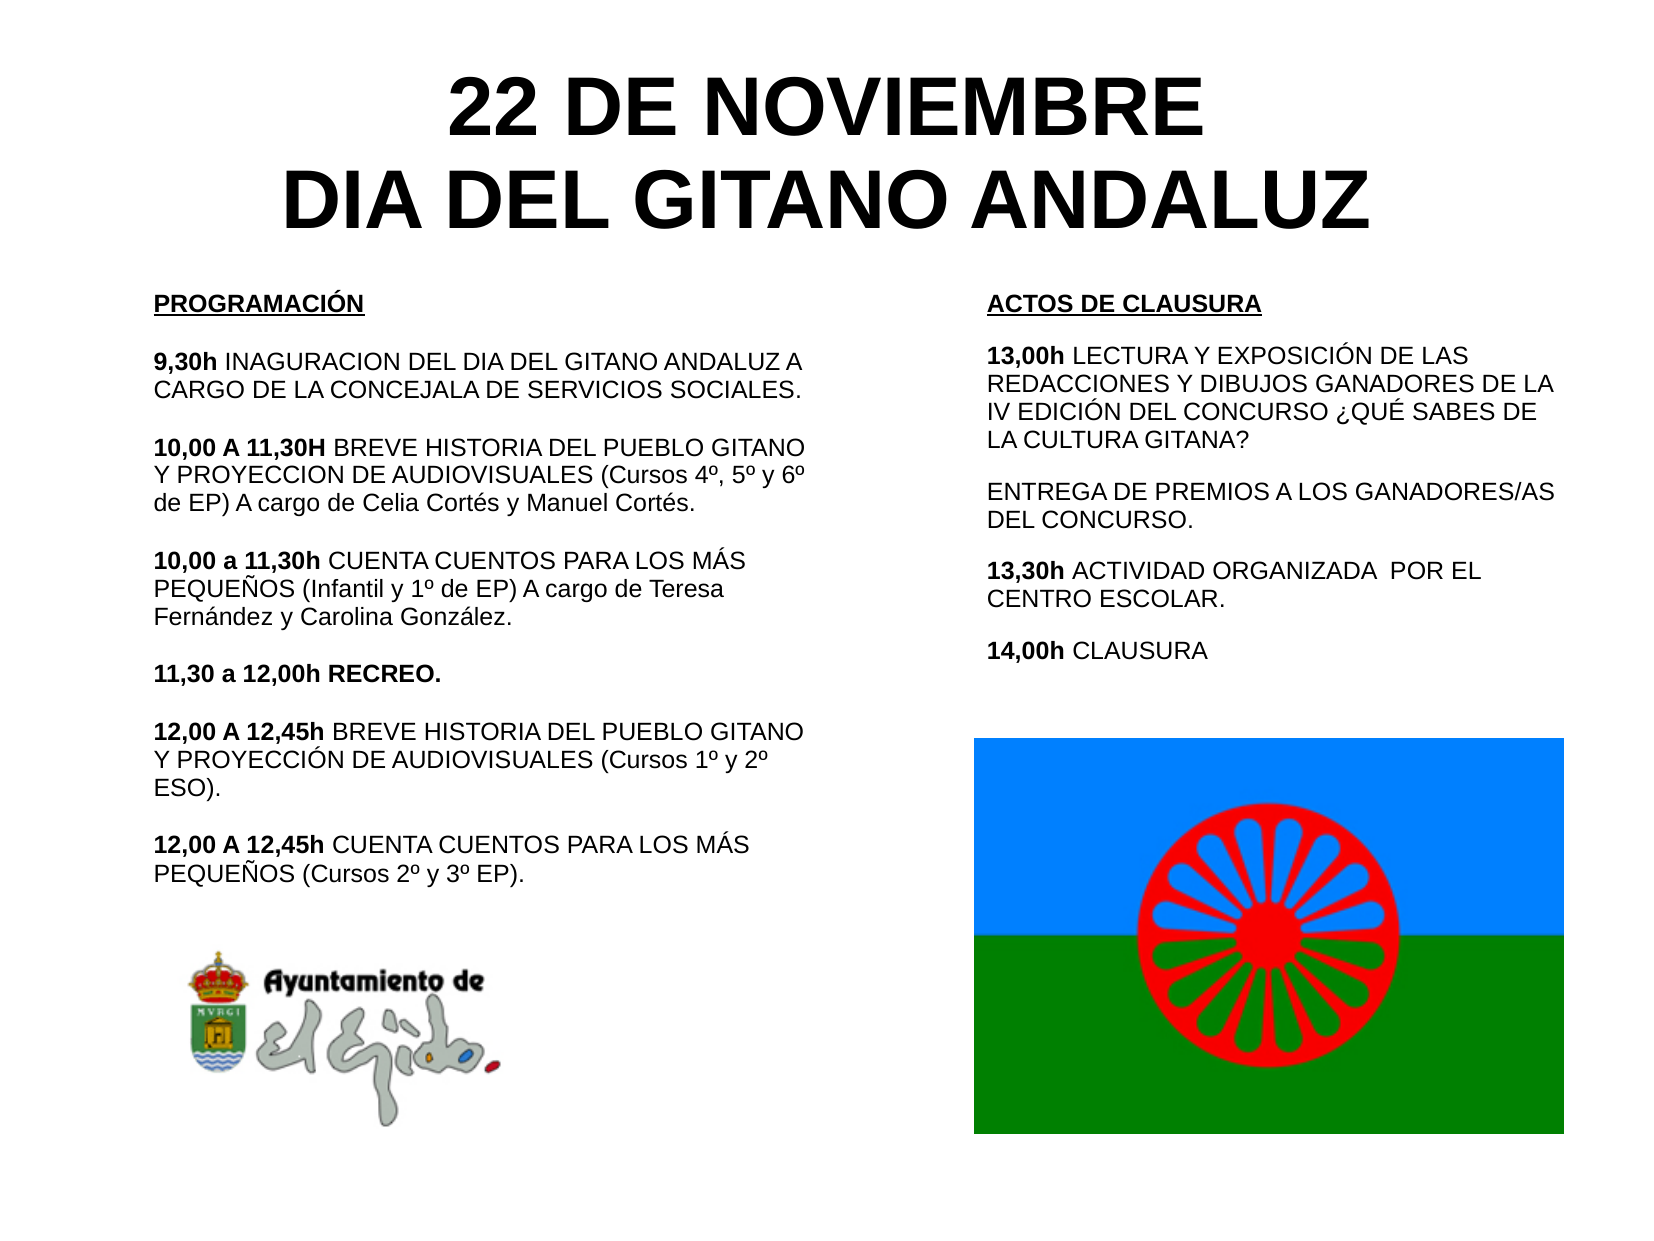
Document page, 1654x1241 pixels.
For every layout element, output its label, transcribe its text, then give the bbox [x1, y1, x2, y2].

list PROGRAMACIÓN 9,30h INAGURACION DEL DIA DEL GITANO ANDALUZ A CARGO DE LA CONCEJALA DE SERVICIOS SOCIALES. 10,00 A 11,30H BREVE HISTORIA DEL PUEBLO GITANO Y PROYECCION DE AUDIOVISUALES (Cursos 4º, 5º y 6º de EP) A cargo de Celia Cortés y Manuel Cortés. 10,00 a 11,30h CUENTA CUENTOS PARA LOS MÁS PEQUEÑOS (Infantil y 1º de EP) A cargo de Teresa Fernández y Carolina González. 11,30 a 12,00h RECREO. 12,00 A 12,45h BREVE HISTORIA DEL PUEBLO GITANO Y PROYECCIÓN DE AUDIOVISUALES (Cursos 1º y 2º ESO). 12,00 A 12,45h CUENTA CUENTOS PARA LOS MÁS PEQUEÑOS (Cursos 2º y 3º EP). [82, 290, 809, 1177]
list ACTOS DE CLAUSURA 13,00h LECTURA Y EXPOSICIÓN DE LAS REDACCIONES Y DIBUJOS GANADORES DE LA IV EDICIÓN DEL CONCURSO ¿QUÉ SABES DE LA CULTURA GITANA? ENTREGA DE PREMIOS A LOS GANADORES/AS DEL CONCURSO. 13,30h ACTIVIDAD ORGANIZADA POR EL CENTRO ESCOLAR. 14,00h CLAUSURA [845, 290, 1572, 1122]
title 22 DE NOVIEMBRE DIA DEL GITANO ANDALUZ [82, 49, 1571, 257]
picture [974, 738, 1564, 1134]
picture [172, 944, 532, 1133]
